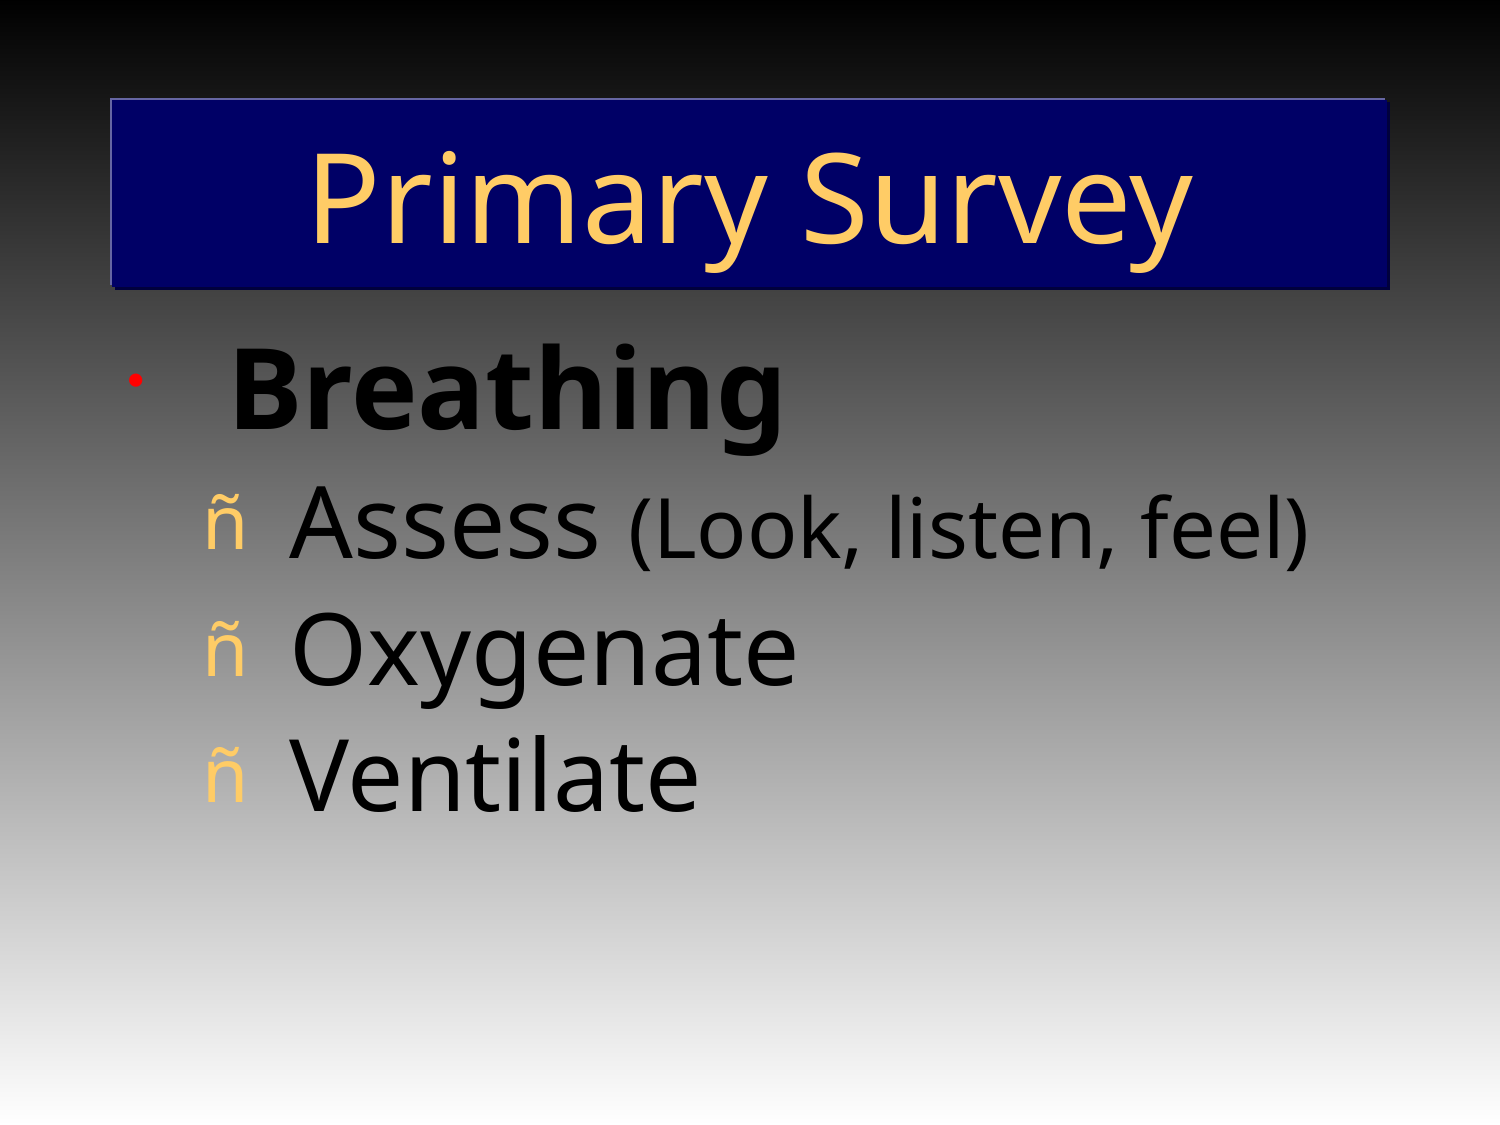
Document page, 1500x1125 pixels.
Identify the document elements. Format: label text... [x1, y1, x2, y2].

picture [110, 97, 1392, 292]
list Breathing Assess (Look, listen, feel) Oxygenate Ventilate [112, 324, 1388, 1000]
text_box Primary Survey [127, 107, 1373, 280]
